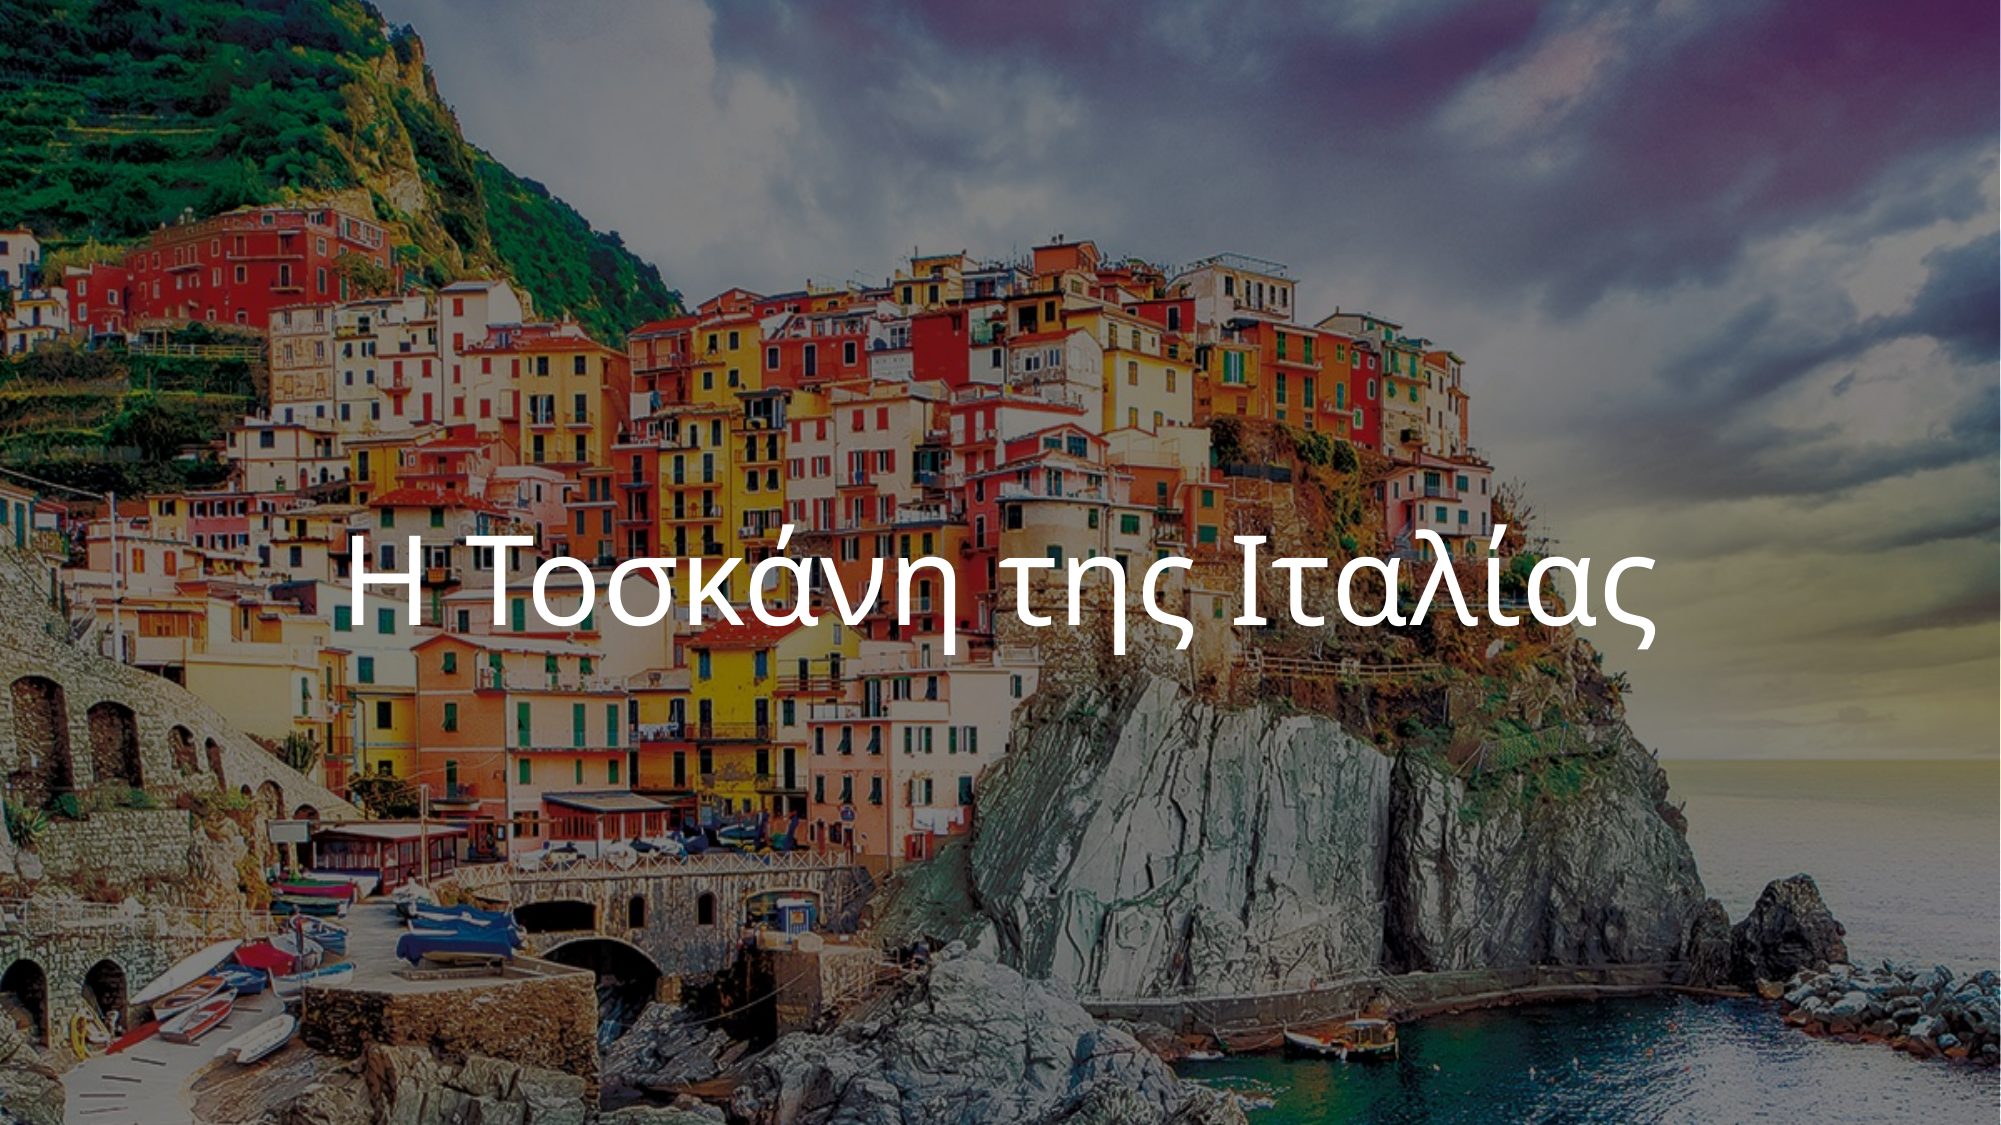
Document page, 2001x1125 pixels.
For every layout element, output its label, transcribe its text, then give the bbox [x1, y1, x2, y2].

title Η Τοσκάνη της Ιταλίας [249, 451, 1750, 660]
picture [0, 0, 2000, 1125]
